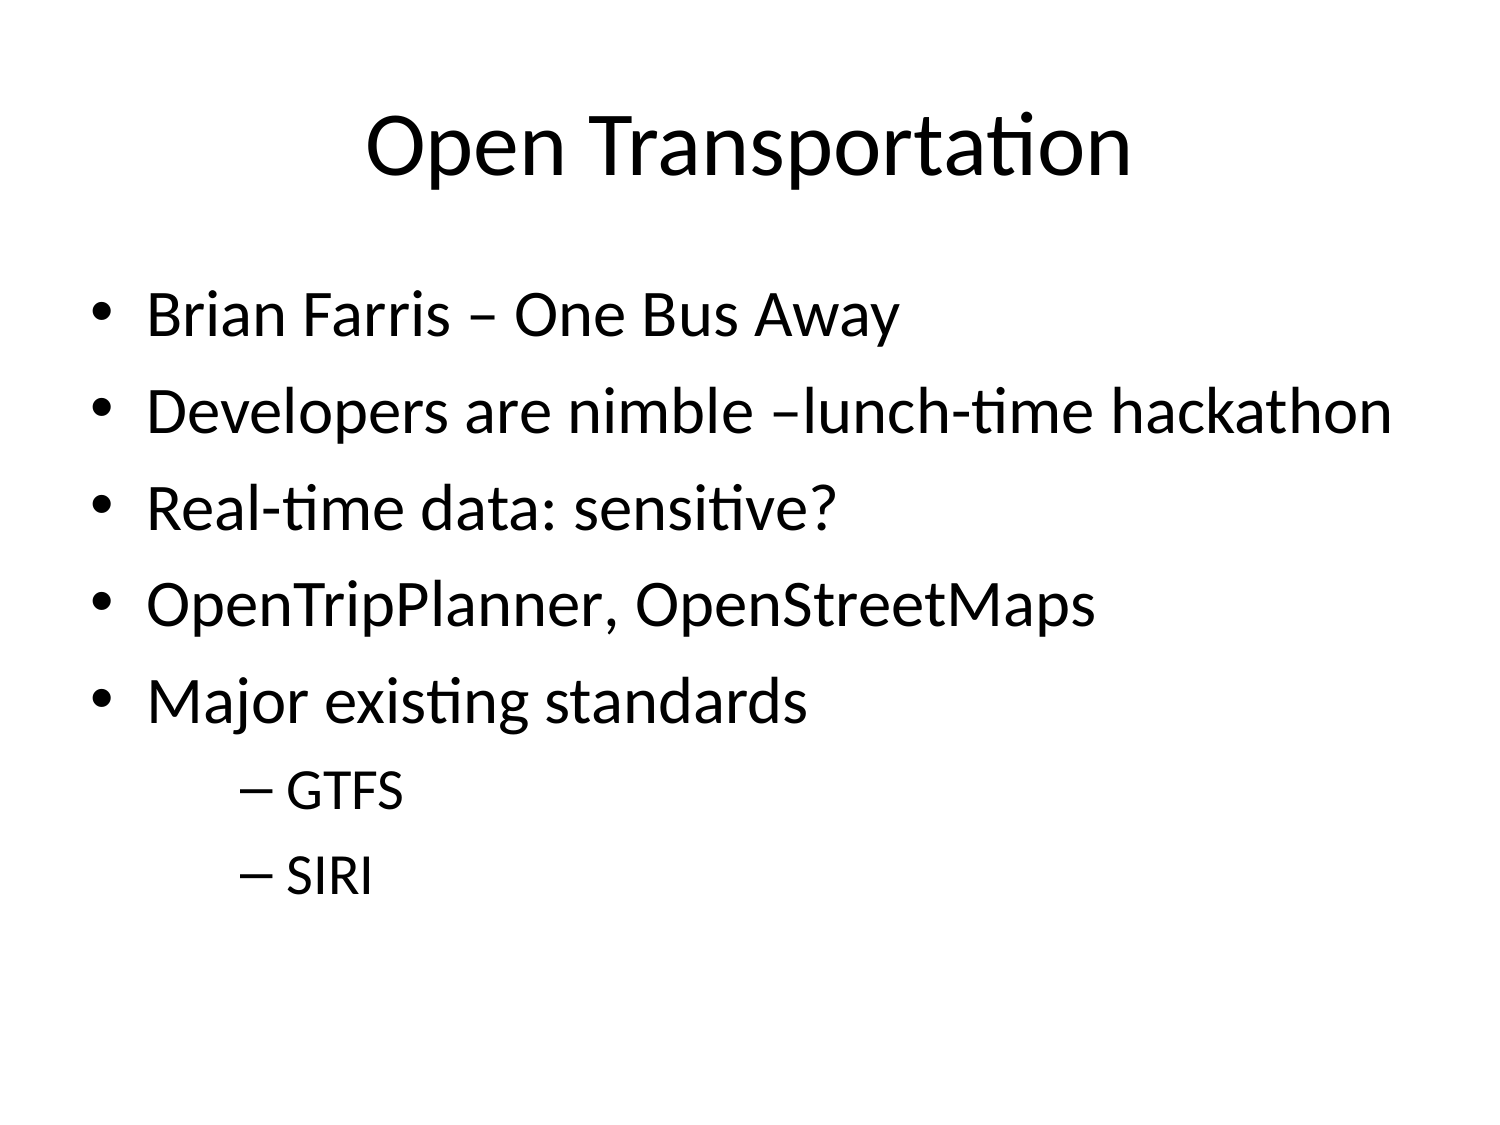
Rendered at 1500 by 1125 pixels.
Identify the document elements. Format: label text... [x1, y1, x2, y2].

list Brian Farris – One Bus Away Developers are nimble –lunch-time hackathon Real-time data: sensitive? OpenTripPlanner, OpenStreetMaps Major existing standards GTFS SIRI [75, 262, 1426, 1005]
title Open Transportation [75, 45, 1426, 233]
